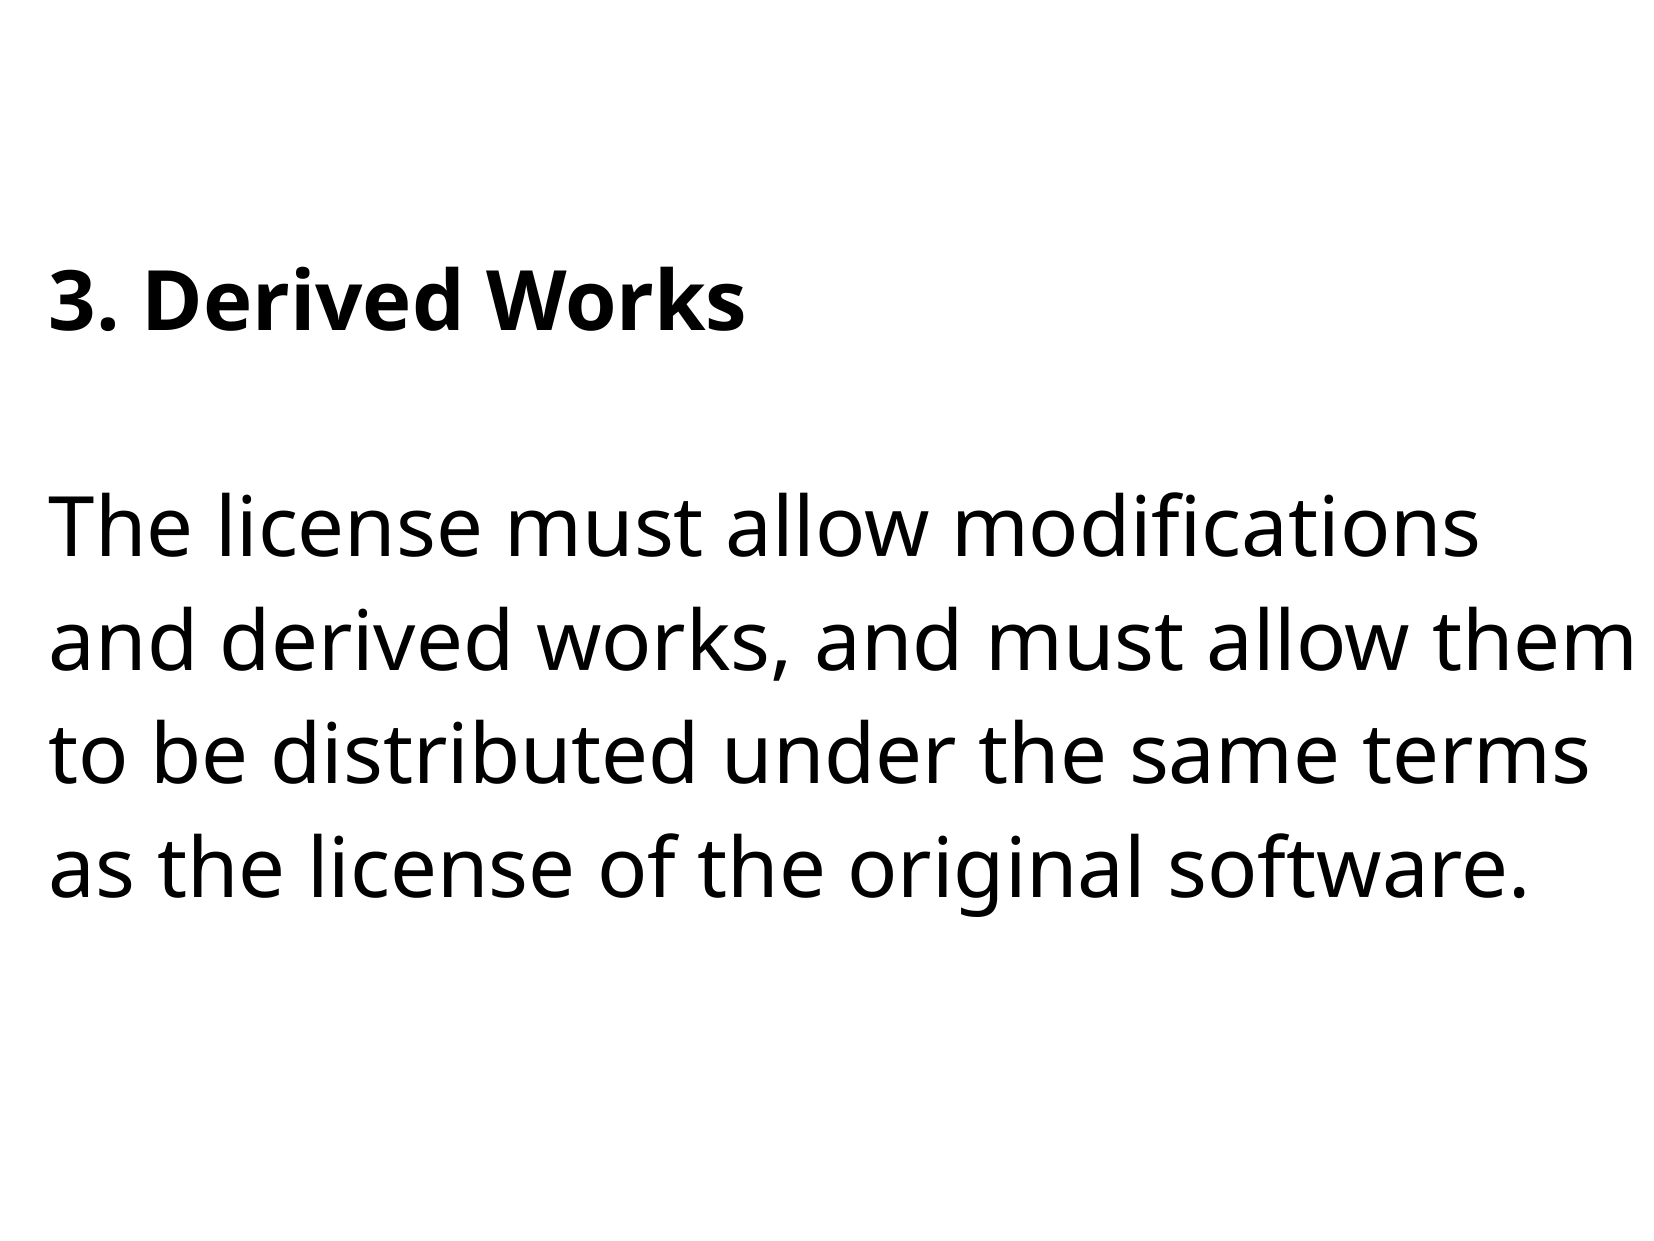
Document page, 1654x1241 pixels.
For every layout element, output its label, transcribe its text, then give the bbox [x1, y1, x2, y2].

subtitle 3. Derived Works The license must allow modifications and derived works, and must allow them to be distributed under the same terms as the license of the original software. [48, 79, 1654, 1084]
